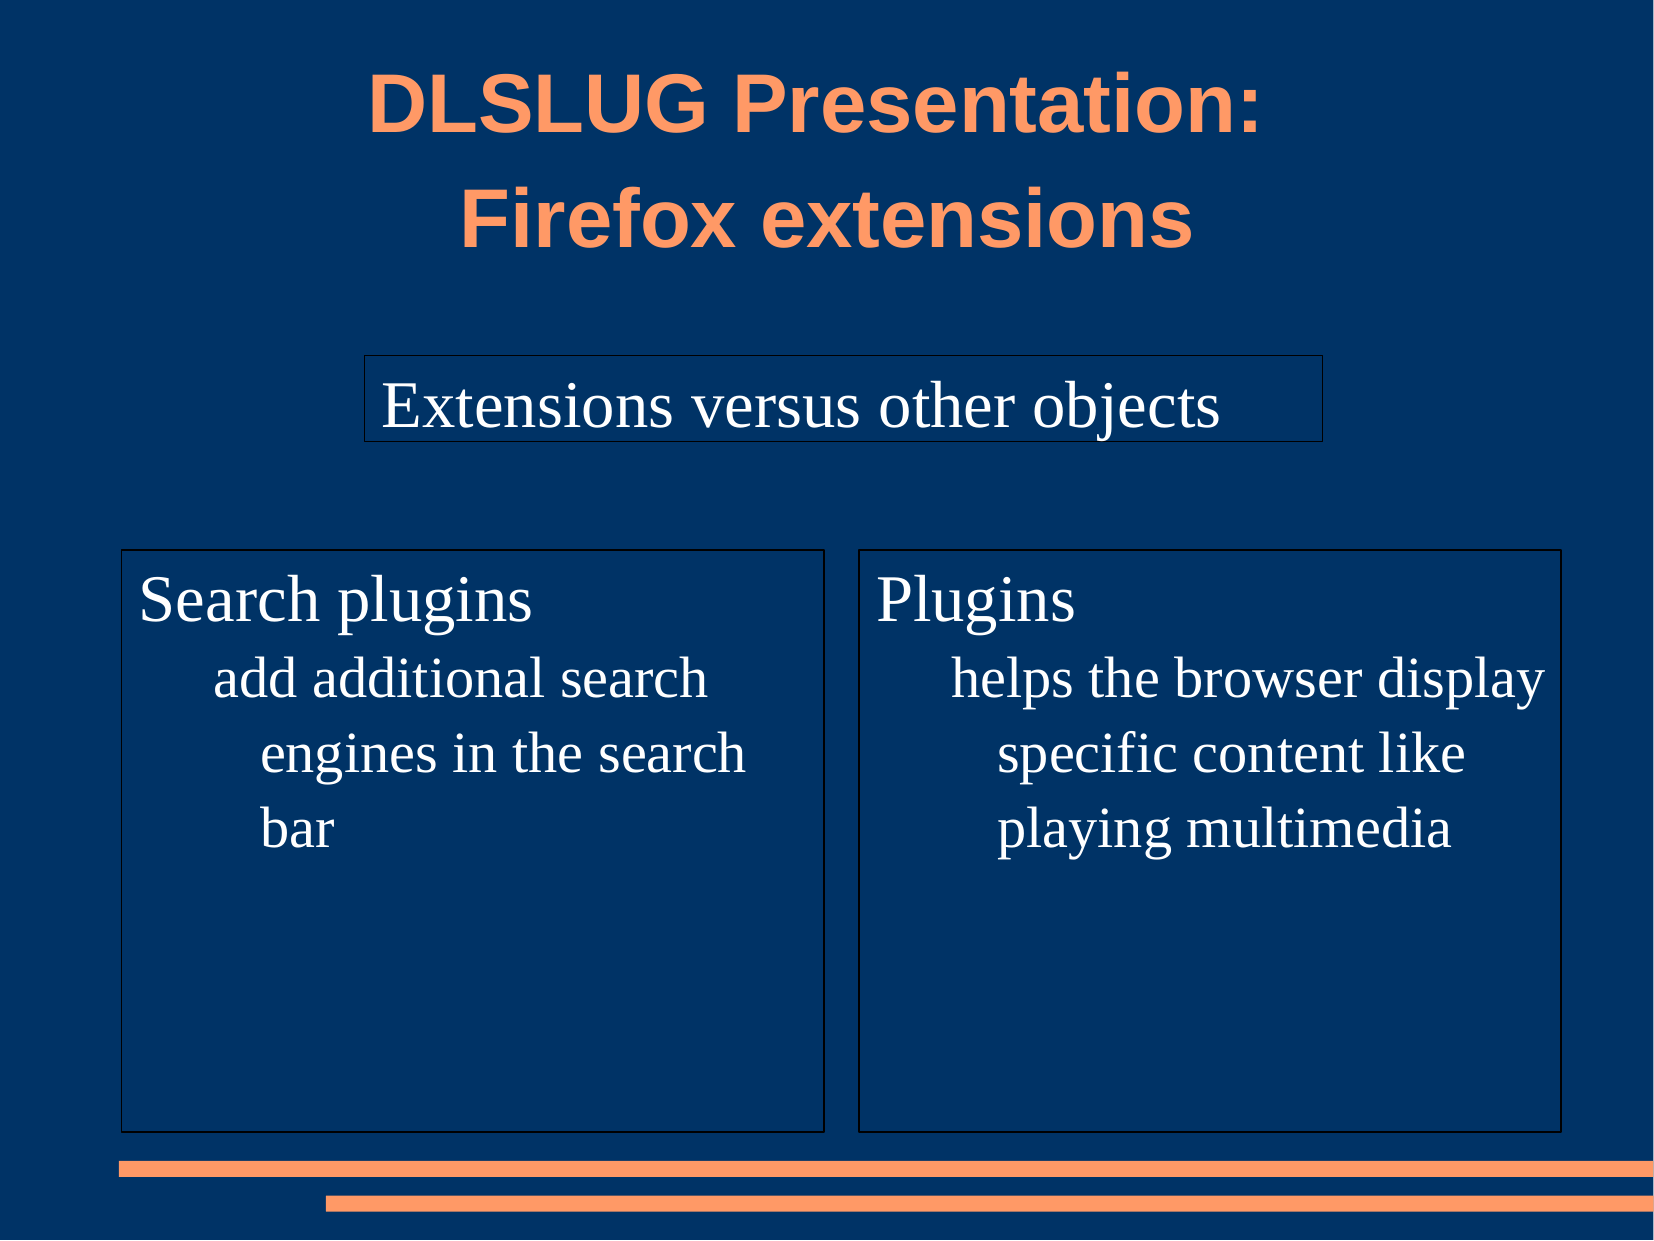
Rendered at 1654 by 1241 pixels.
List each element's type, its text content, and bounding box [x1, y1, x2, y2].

title DLSLUG Presentation: Firefox extensions [121, 24, 1534, 277]
text_box Extensions versus other objects [364, 355, 1323, 442]
list Plugins helps the browser display specific content like playing multimedia [858, 549, 1562, 1133]
list Search plugins add additional search engines in the search bar [121, 549, 824, 1133]
